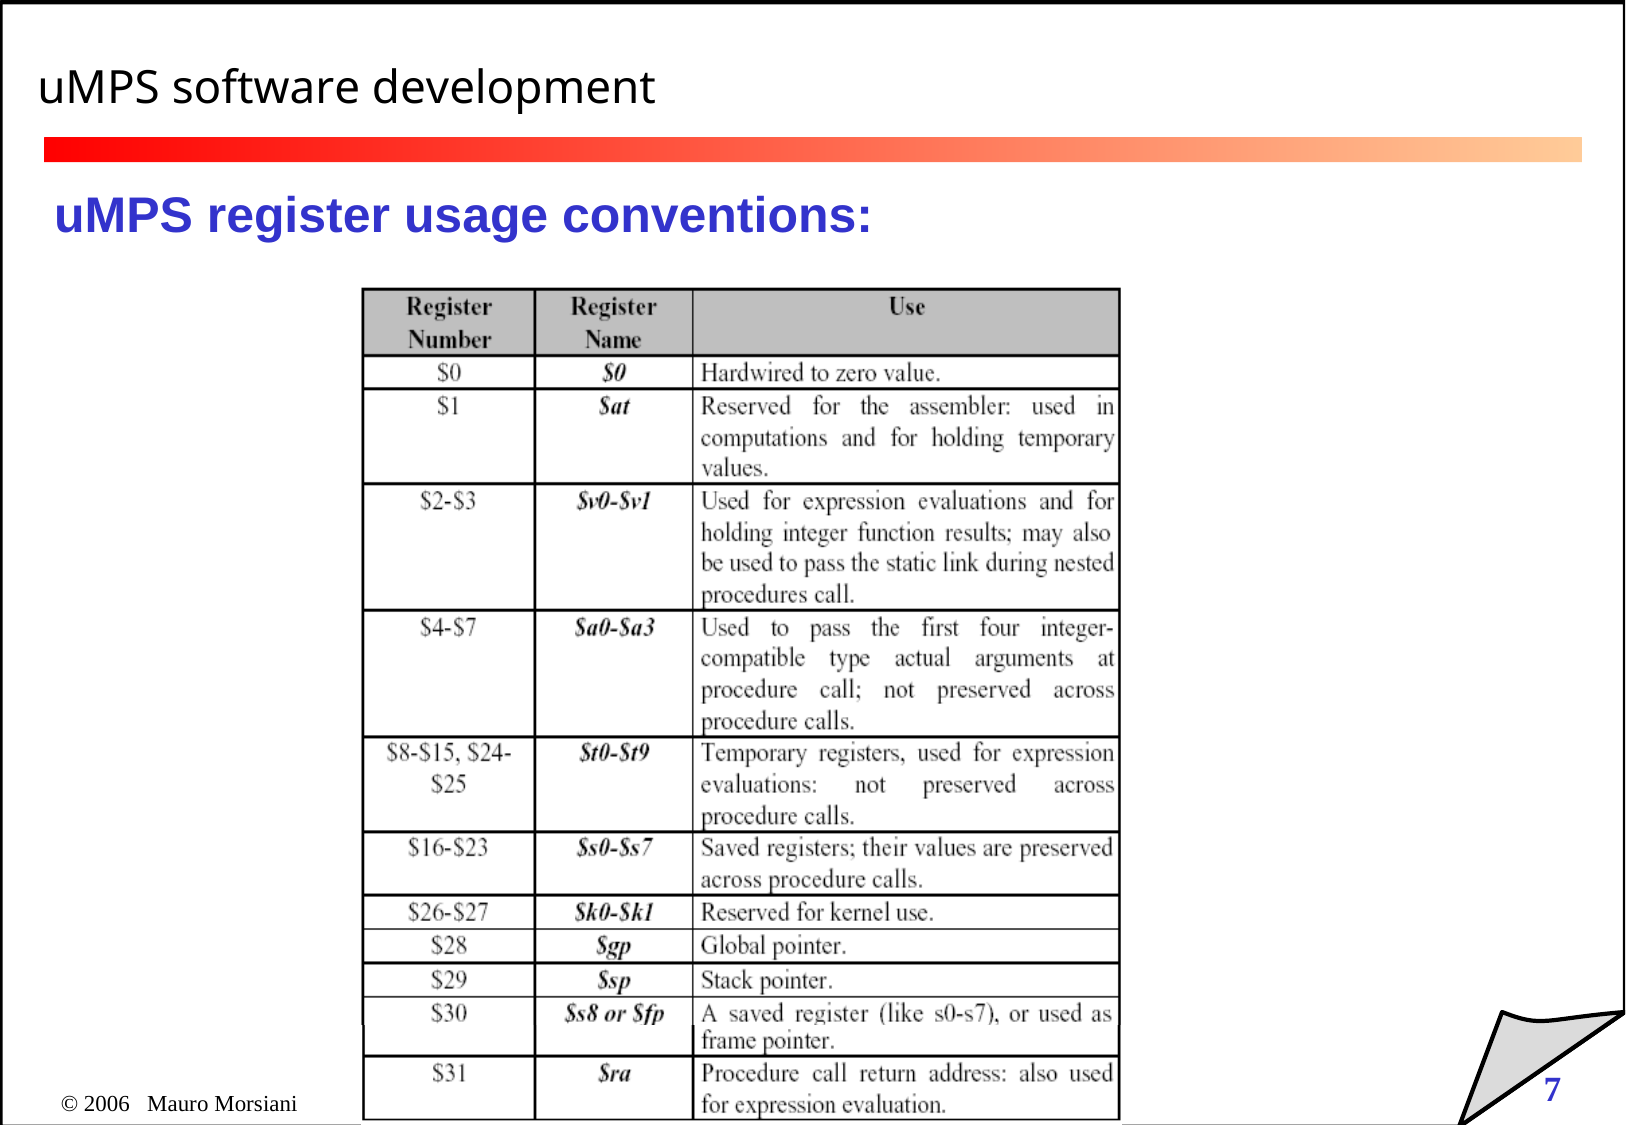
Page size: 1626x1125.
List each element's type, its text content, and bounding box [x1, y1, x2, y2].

title uMPS software development [37, 44, 1587, 130]
picture [359, 285, 1125, 1125]
list uMPS register usage conventions: [54, 187, 1566, 739]
